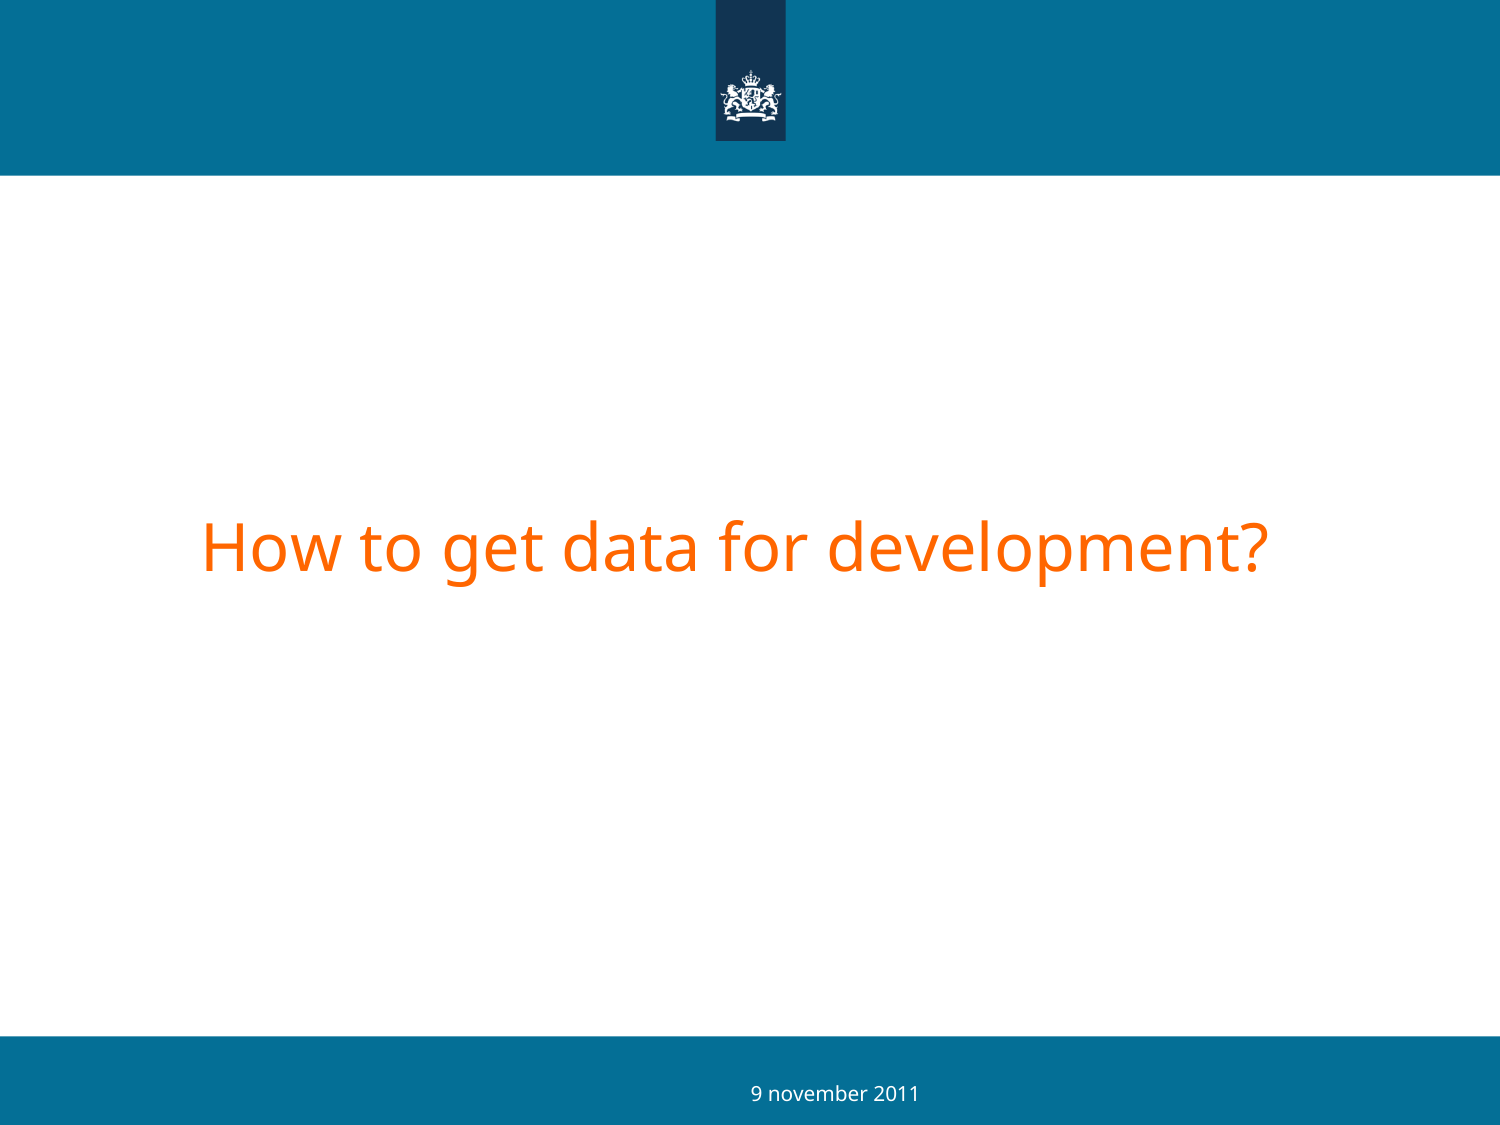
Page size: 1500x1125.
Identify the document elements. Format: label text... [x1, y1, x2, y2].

text_box 9 november 2011 [735, 1072, 1418, 1125]
text_box How to get data for development? [185, 497, 1286, 593]
picture [717, 0, 785, 140]
